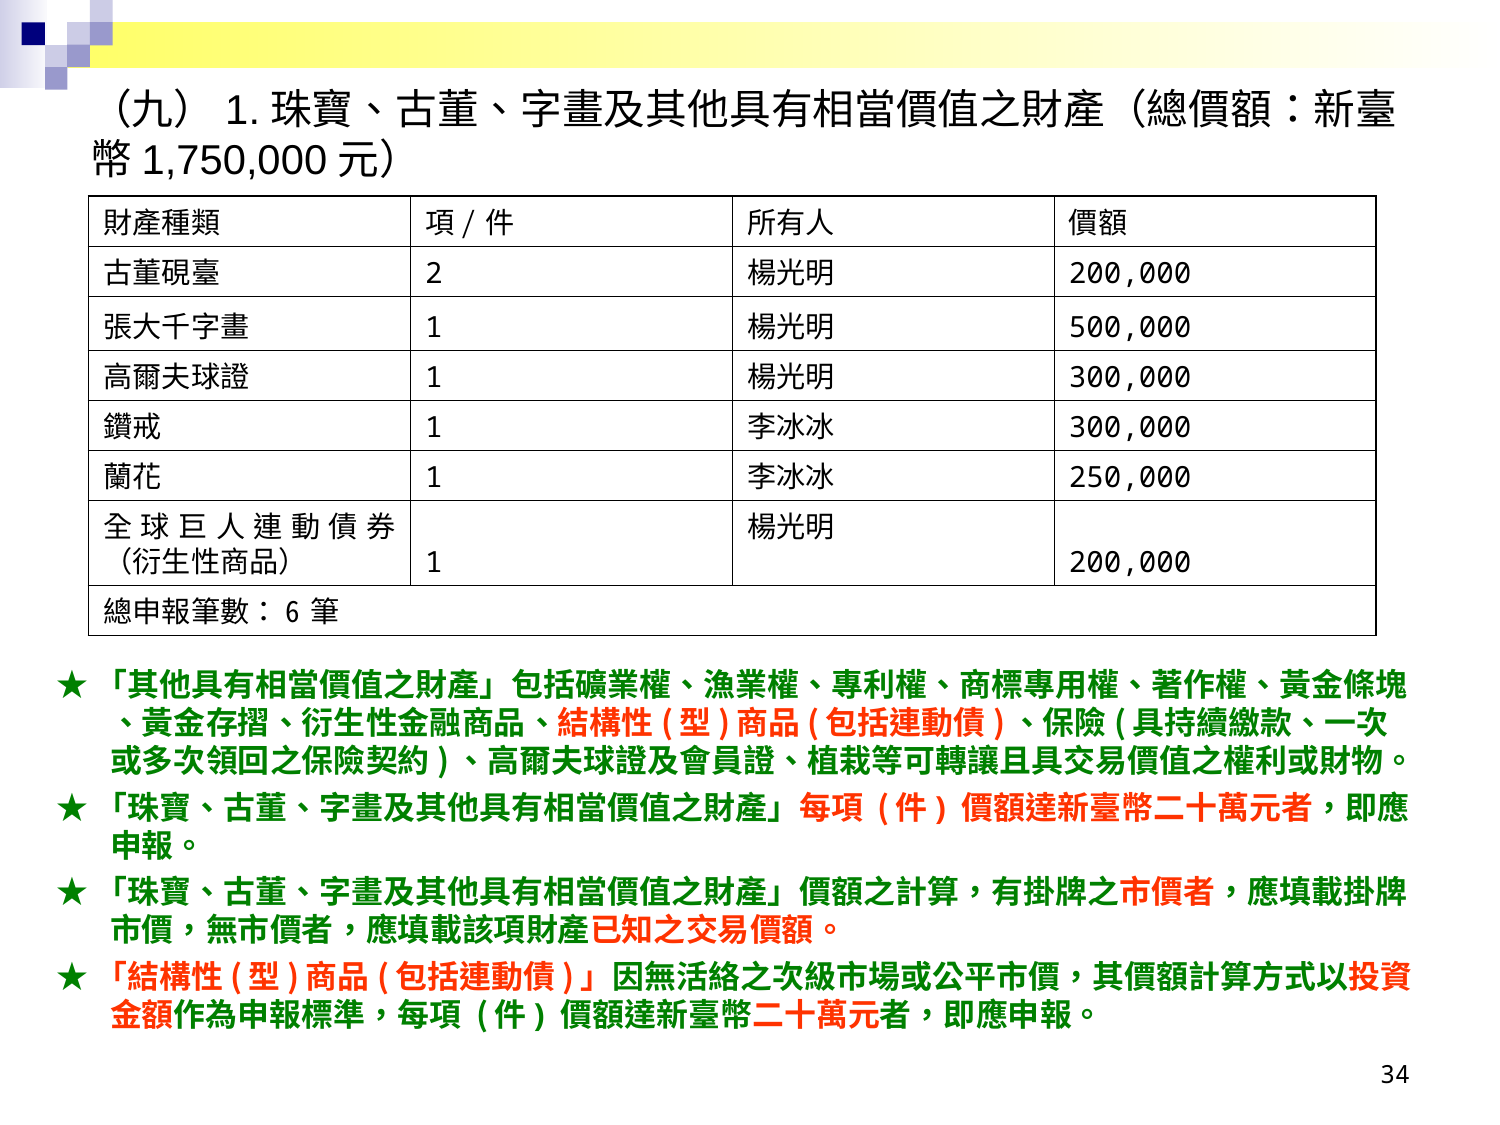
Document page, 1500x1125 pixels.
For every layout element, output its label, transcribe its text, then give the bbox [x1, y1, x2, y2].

text_box <編號> [431, 22, 436, 67]
table_cell 200,000 [1055, 247, 1375, 296]
table_cell 200,000 [1055, 501, 1375, 585]
table_cell 楊光明 [733, 351, 1054, 400]
table_cell 古董硯臺 [89, 247, 410, 296]
table_cell 1 [411, 501, 732, 585]
table_cell 250,000 [1055, 451, 1375, 500]
table_cell 1 [411, 351, 732, 400]
table_cell 李冰冰 [733, 451, 1054, 500]
table_cell 1 [411, 401, 732, 450]
table_header 價額 [1055, 197, 1375, 246]
table_cell 楊光明 [733, 247, 1054, 296]
table_cell 300,000 [1055, 351, 1375, 400]
text_box <編號> [1074, 1055, 1426, 1101]
table_cell 300,000 [1055, 401, 1375, 450]
table_cell 楊光明 [733, 297, 1054, 350]
table_cell 高爾夫球證 [89, 351, 410, 400]
table_cell 李冰冰 [733, 401, 1054, 450]
table_cell 1 [411, 451, 732, 500]
table_header 所有人 [733, 197, 1054, 246]
table_cell 全球巨人連動債券（衍生性商品） [89, 501, 410, 585]
title （九）1.珠寶、古董、字畫及其他具有相當價值之財產（總價額：新臺幣1,750,000元） [75, 75, 1426, 221]
table_cell 張大千字畫 [89, 297, 410, 350]
table_cell 楊光明 [733, 501, 1054, 585]
table_cell 蘭花 [89, 451, 410, 500]
table_header 財產種類 [89, 197, 410, 246]
table_cell 楊小琳 [291, 22, 295, 67]
table_cell 1 [411, 297, 732, 350]
table_cell 總申報筆數：6筆 [89, 586, 1375, 635]
list ★「其他具有相當價值之財產」包括礦業權、漁業權、專利權、商標專用權、著作權、黃金條塊、黃金存摺、衍生性金融商品、結構性(型)商品(包括連動債)、保險(具持續繳款、一次或多次領回之保險契約)、高爾夫球證及會員證、植栽等可轉讓且具交易價值之權利或財物。 ★「珠寶、古董、字畫及其他具有相當價值之財產」每項 (件) 價額達新臺幣二十萬元者，即應申報。 ★「珠寶、古董、字畫及其他具有相當價值之財產」價額之計算，有掛牌之市價者，應填載掛牌市價，無市價者，應填載該項財產已知之交易價額。 ★「結構性(型)商品(包括連動債)」因無活絡之次級市場或公平市價，其價額計算方式以投資金額作為申報標準，每項 (件) 價額達新臺幣二十萬元者，即應申報。 [41, 656, 1436, 1055]
table_cell 鑽戒 [89, 401, 410, 450]
table_cell 500,000 [1055, 297, 1375, 350]
table_header 項/件 [411, 197, 732, 246]
table_cell 2 [411, 247, 732, 296]
